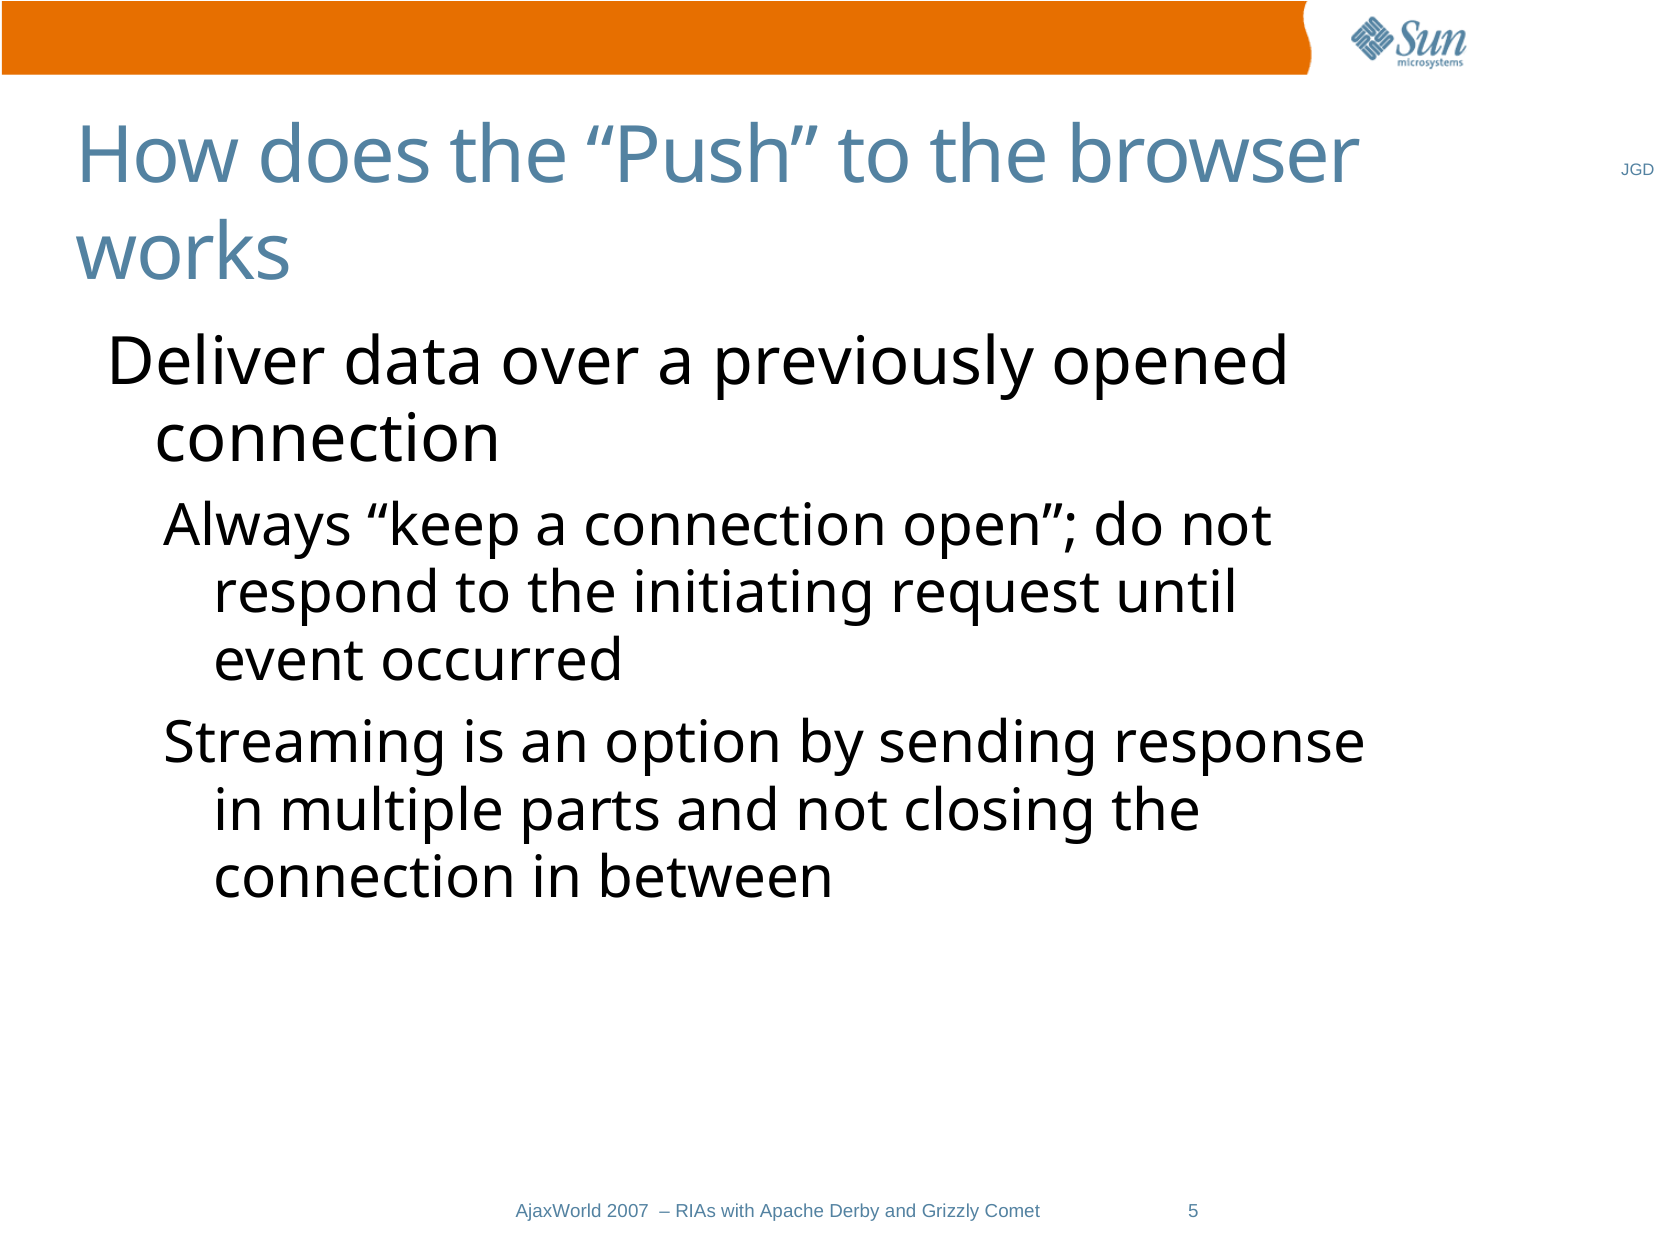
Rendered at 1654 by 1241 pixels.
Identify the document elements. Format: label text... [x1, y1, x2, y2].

list Deliver data over a previously opened connection Always “keep a connection open”; do not respond to the initiating request until event occurred Streaming is an option by sending response in multiple parts and not closing the connection in between [87, 322, 1402, 1017]
title How does the “Push” to the browser works [75, 105, 1438, 274]
picture [1, 1, 1502, 77]
